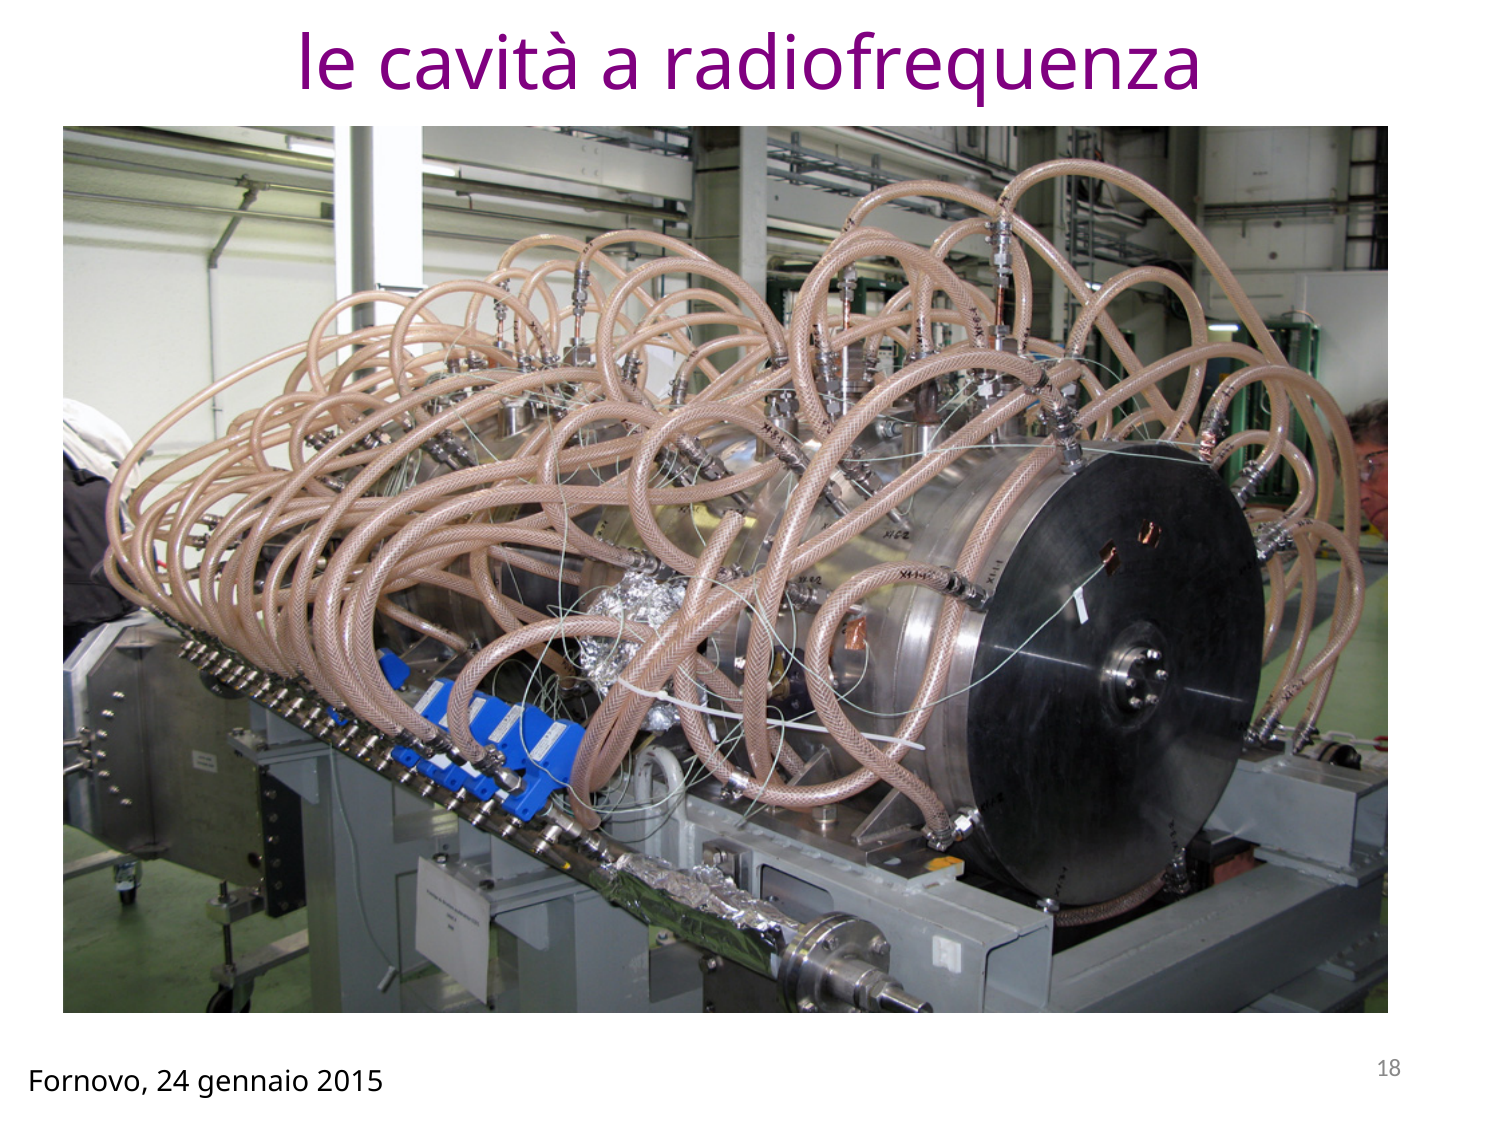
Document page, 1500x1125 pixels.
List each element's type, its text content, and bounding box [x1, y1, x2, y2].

picture [63, 126, 1388, 1013]
text_box <numero> [1074, 1042, 1417, 1095]
text_box le cavità a radiofrequenza [112, 0, 1388, 126]
